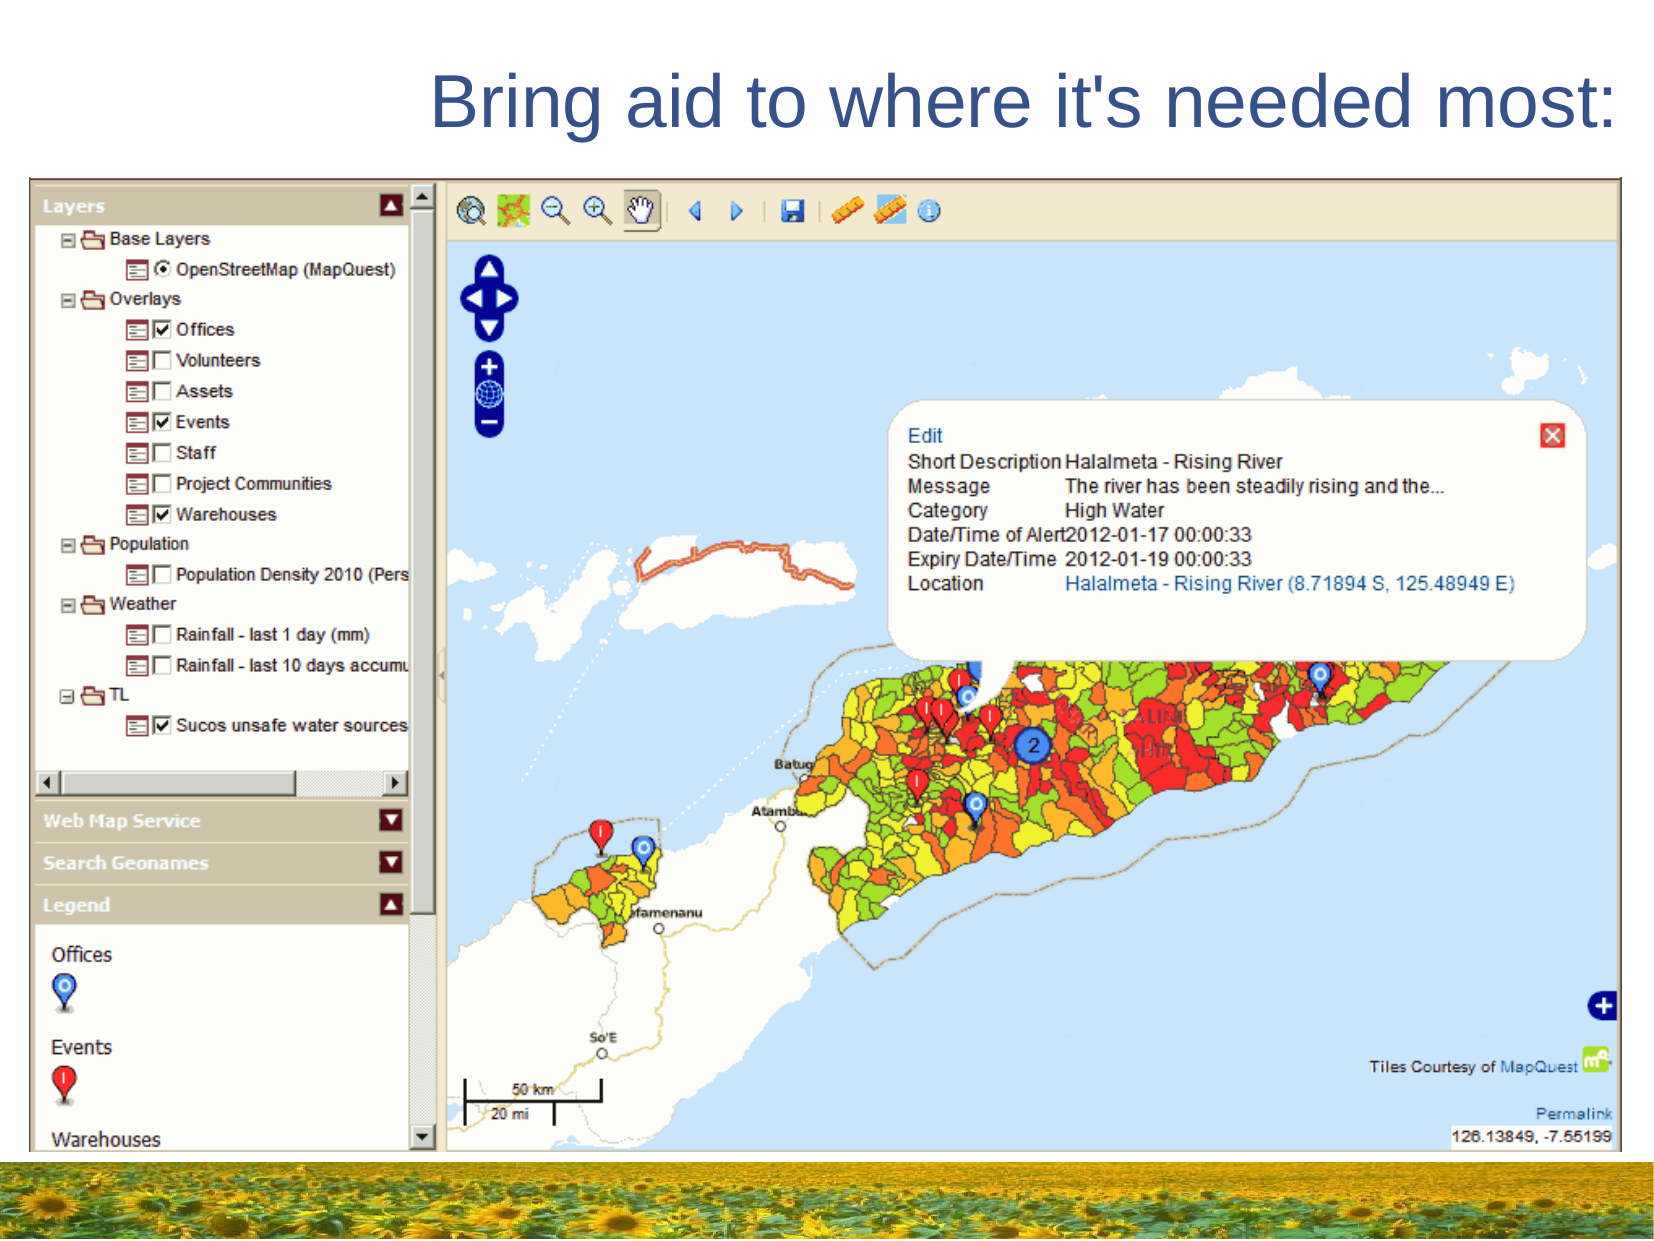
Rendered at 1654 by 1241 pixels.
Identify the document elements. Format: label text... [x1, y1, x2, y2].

picture [29, 177, 1622, 1152]
picture [0, 1162, 1654, 1239]
title Bring aid to where it's needed most: [375, 0, 1620, 177]
